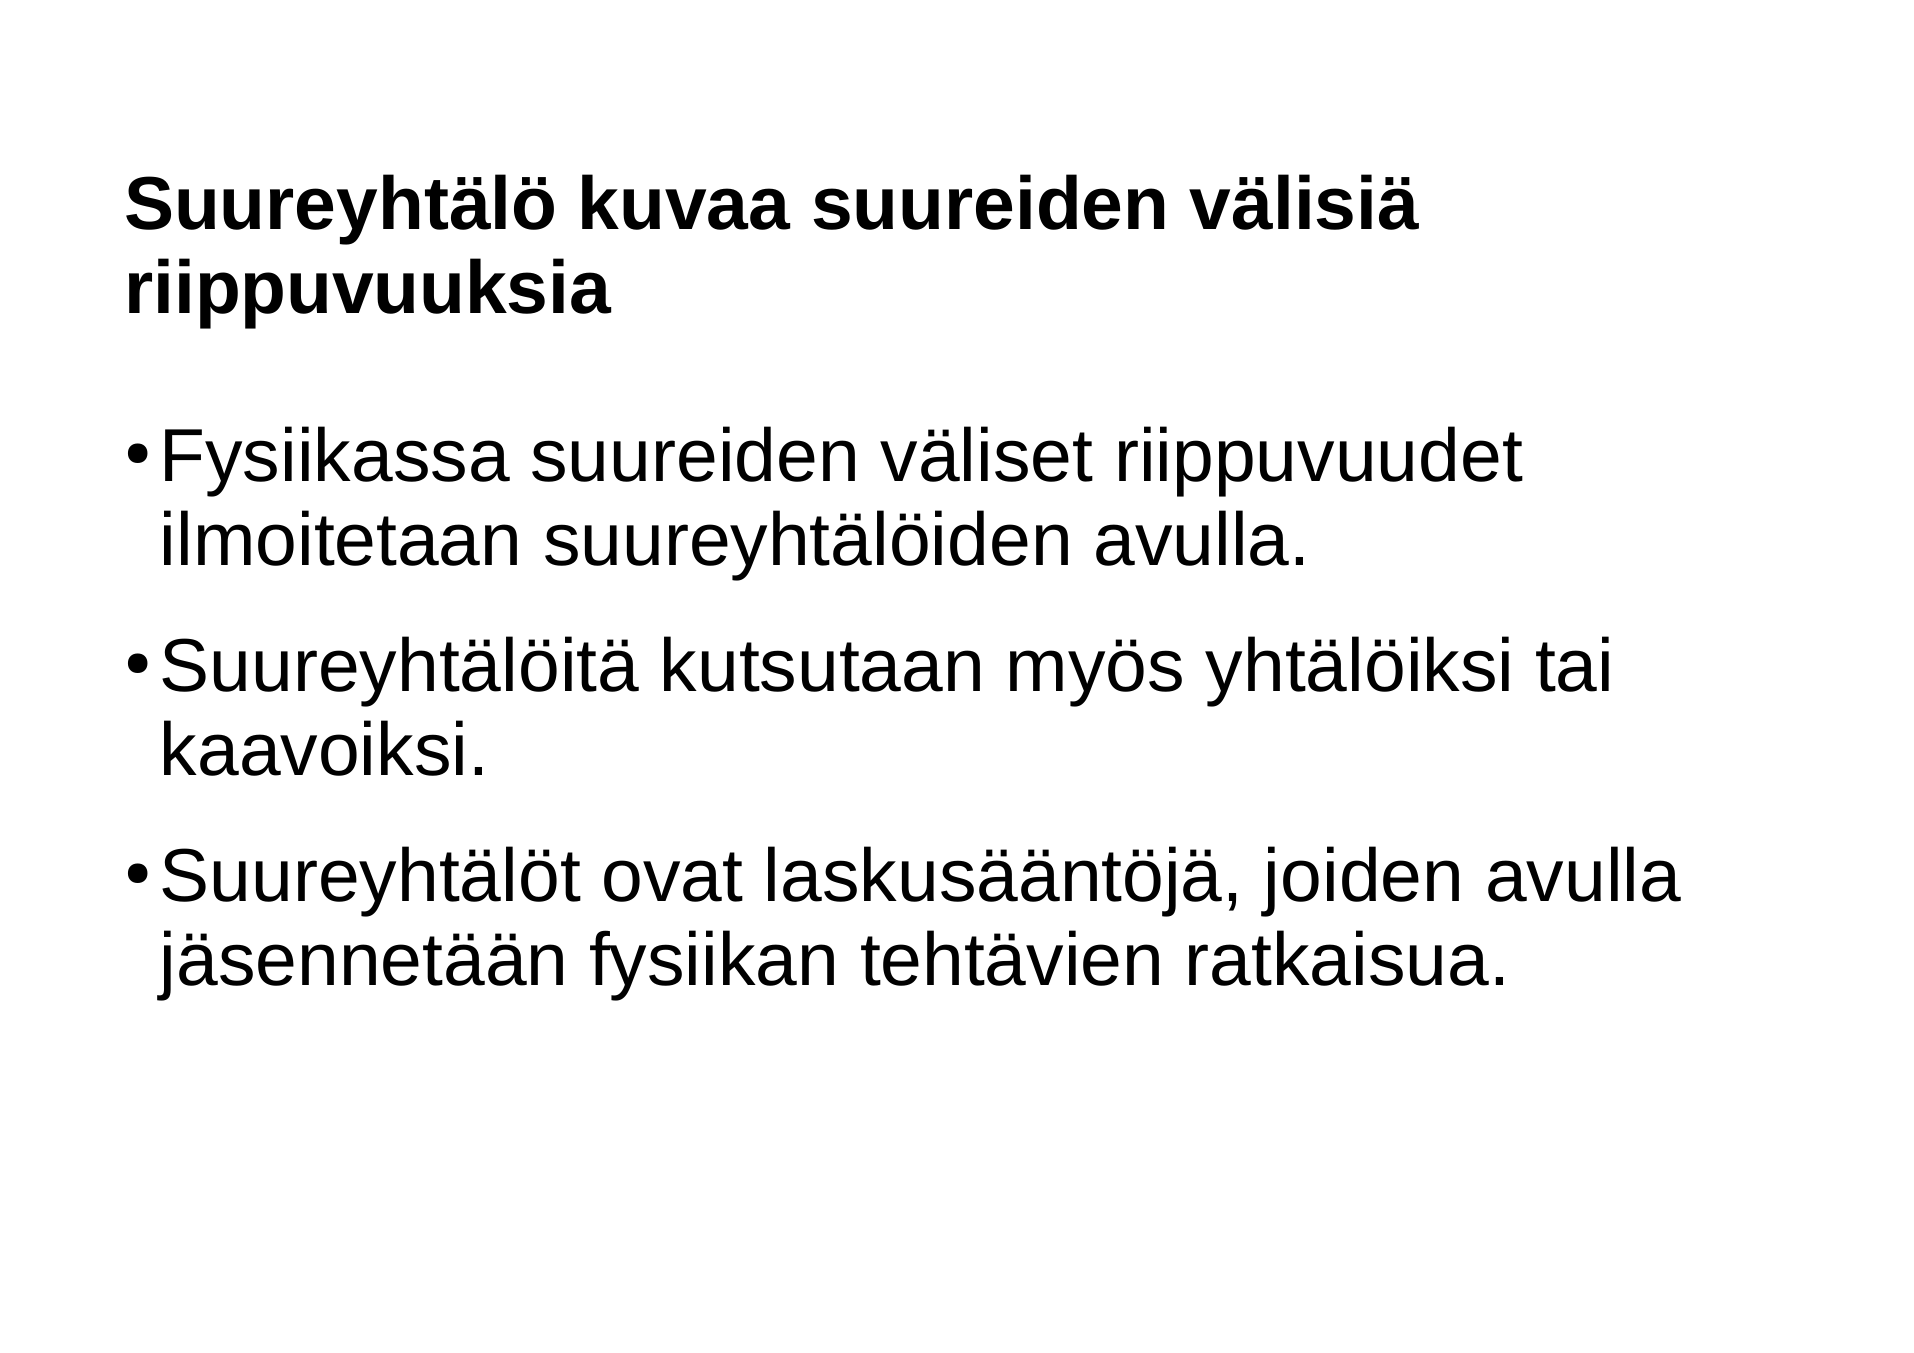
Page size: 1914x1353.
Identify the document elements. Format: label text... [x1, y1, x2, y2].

text_box Suureyhtälö kuvaa suureiden välisiä riippuvuuksia Fysiikassa suureiden väliset riippuvuudet ilmoitetaan suureyhtälöiden avulla. Suureyhtälöitä kutsutaan myös yhtälöiksi tai kaavoiksi. Suureyhtälöt ovat laskusääntöjä, joiden avulla jäsennetään fysiikan tehtävien ratkaisua. [109, 154, 1831, 1093]
